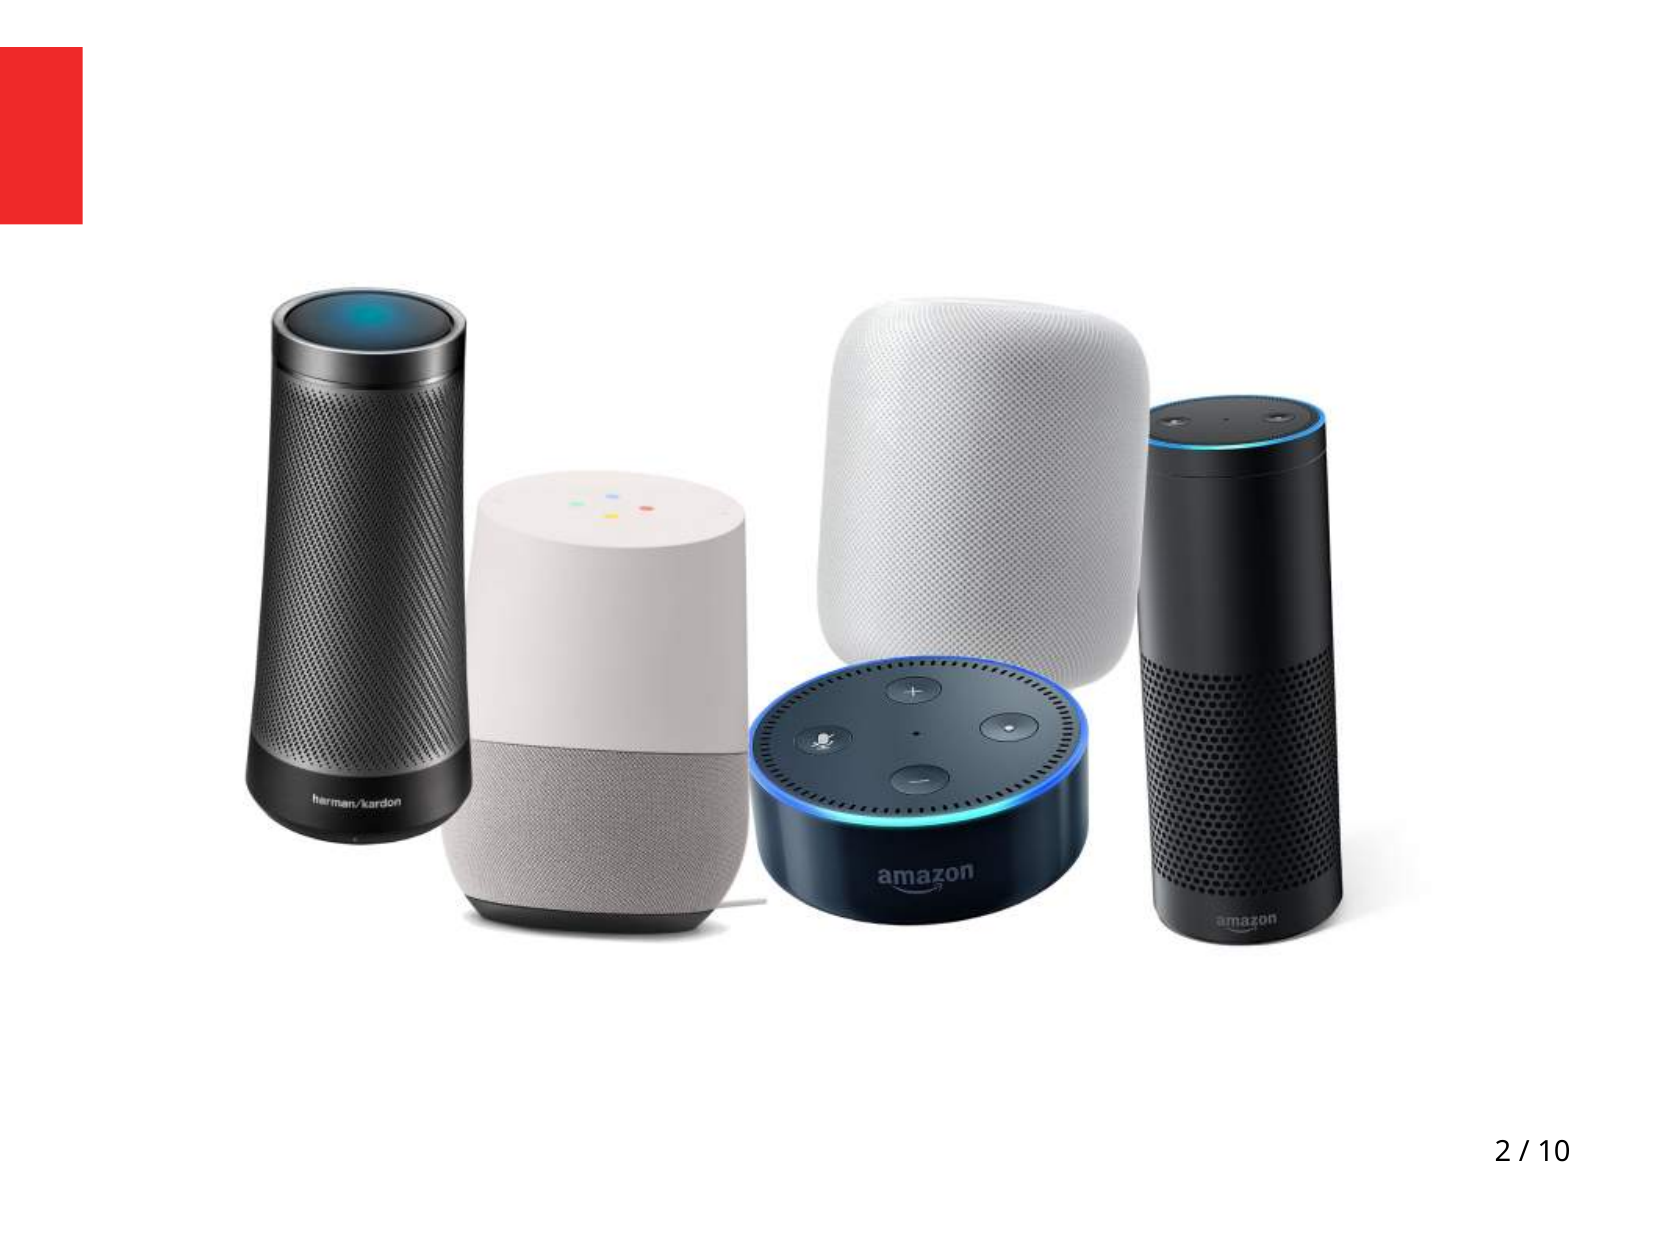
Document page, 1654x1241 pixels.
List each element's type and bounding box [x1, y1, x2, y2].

picture [218, 206, 1441, 1038]
